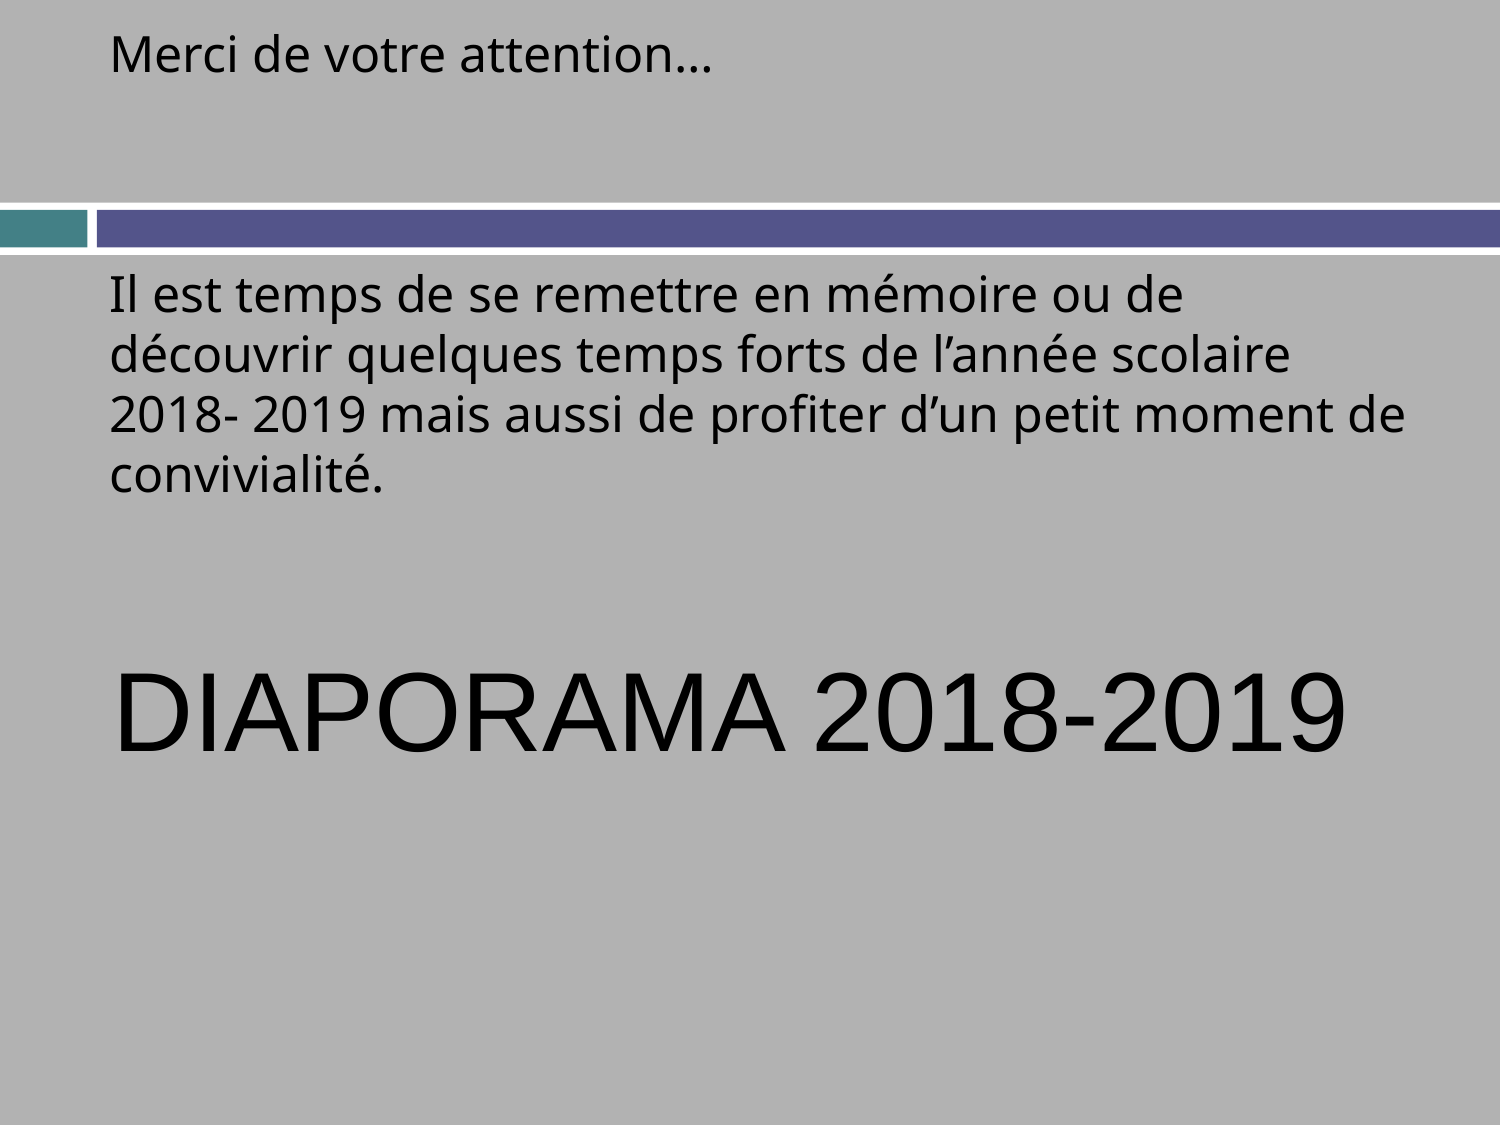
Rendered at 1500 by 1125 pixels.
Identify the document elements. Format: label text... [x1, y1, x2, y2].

subtitle DIAPORAMA 2018-2019 [23, 262, 1438, 874]
title Merci de votre attention… Il est temps de se remettre en mémoire ou de découvrir quelques temps forts de l’année scolaire 2018- 2019 mais aussi de profiter d’un petit moment de convivialité. [94, 14, 1432, 262]
